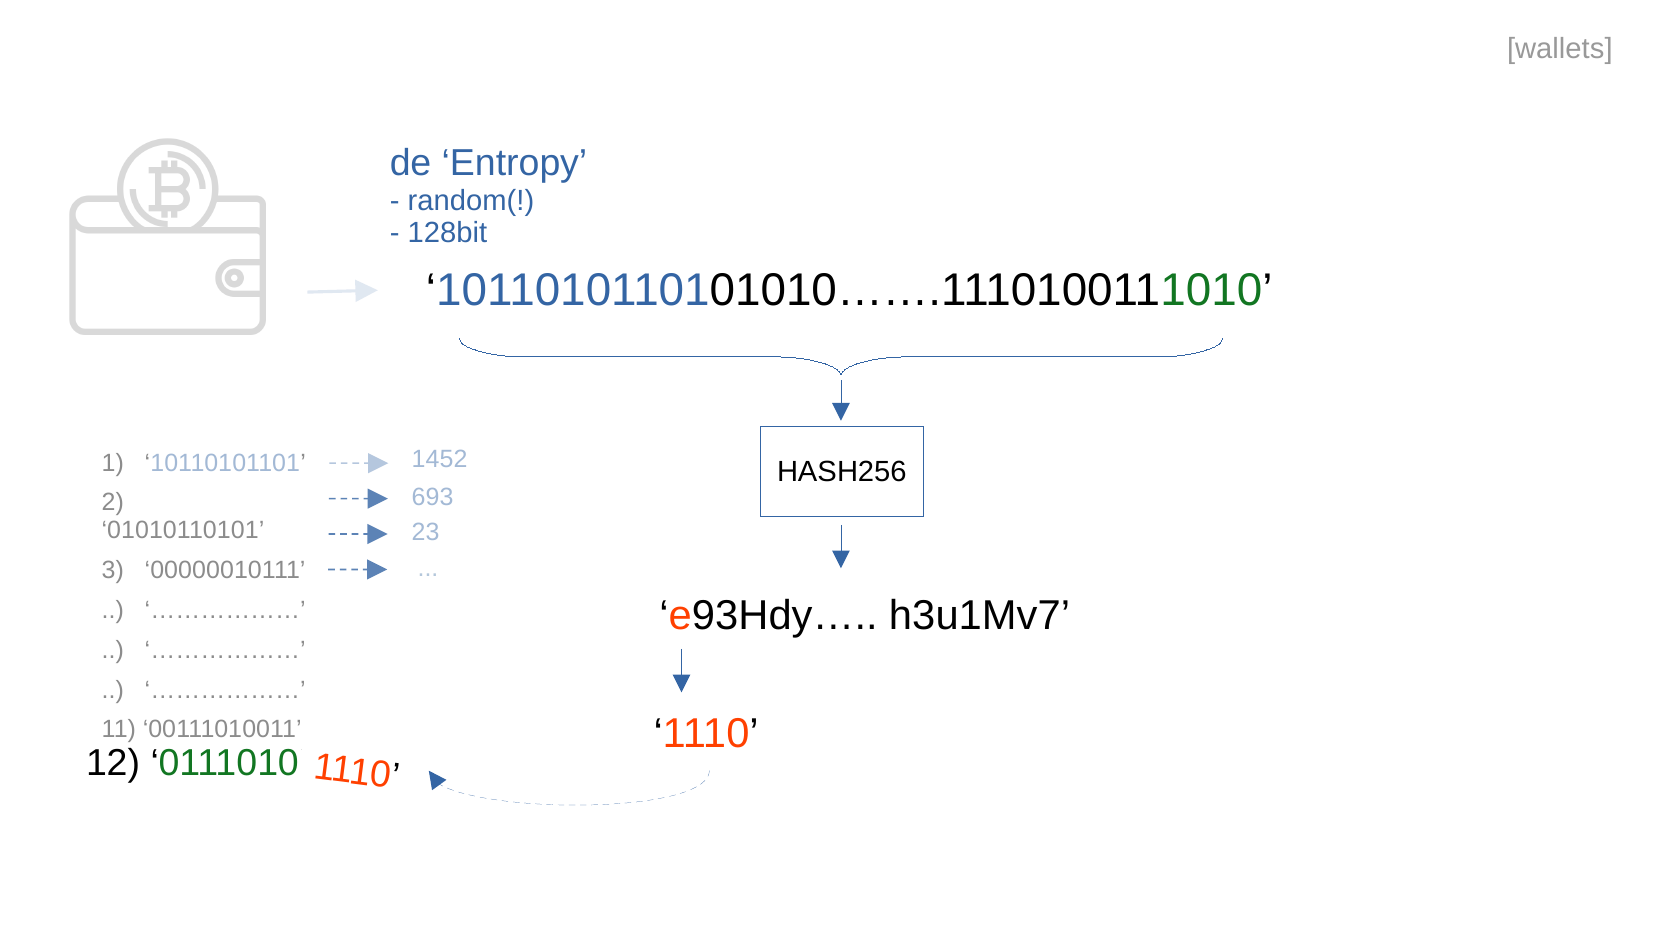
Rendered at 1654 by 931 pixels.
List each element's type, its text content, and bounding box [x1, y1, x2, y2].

text_box ‘1011010110101010…….1110100111010’ [411, 256, 1331, 325]
text_box [wallets] [1492, 25, 1645, 106]
text_box 1110’ [295, 735, 420, 807]
text_box ‘1110’ [638, 702, 781, 771]
text_box [87, 428, 519, 745]
text_box ‘e93Hdy….. h3u1Mv7’ [644, 584, 1125, 653]
text_box [51, 134, 381, 378]
text_box 12) ‘0111010’ [71, 734, 323, 792]
text_box de ‘Entropy’ - random(!) - 128bit [381, 134, 684, 257]
text_box HASH256 [760, 426, 924, 517]
